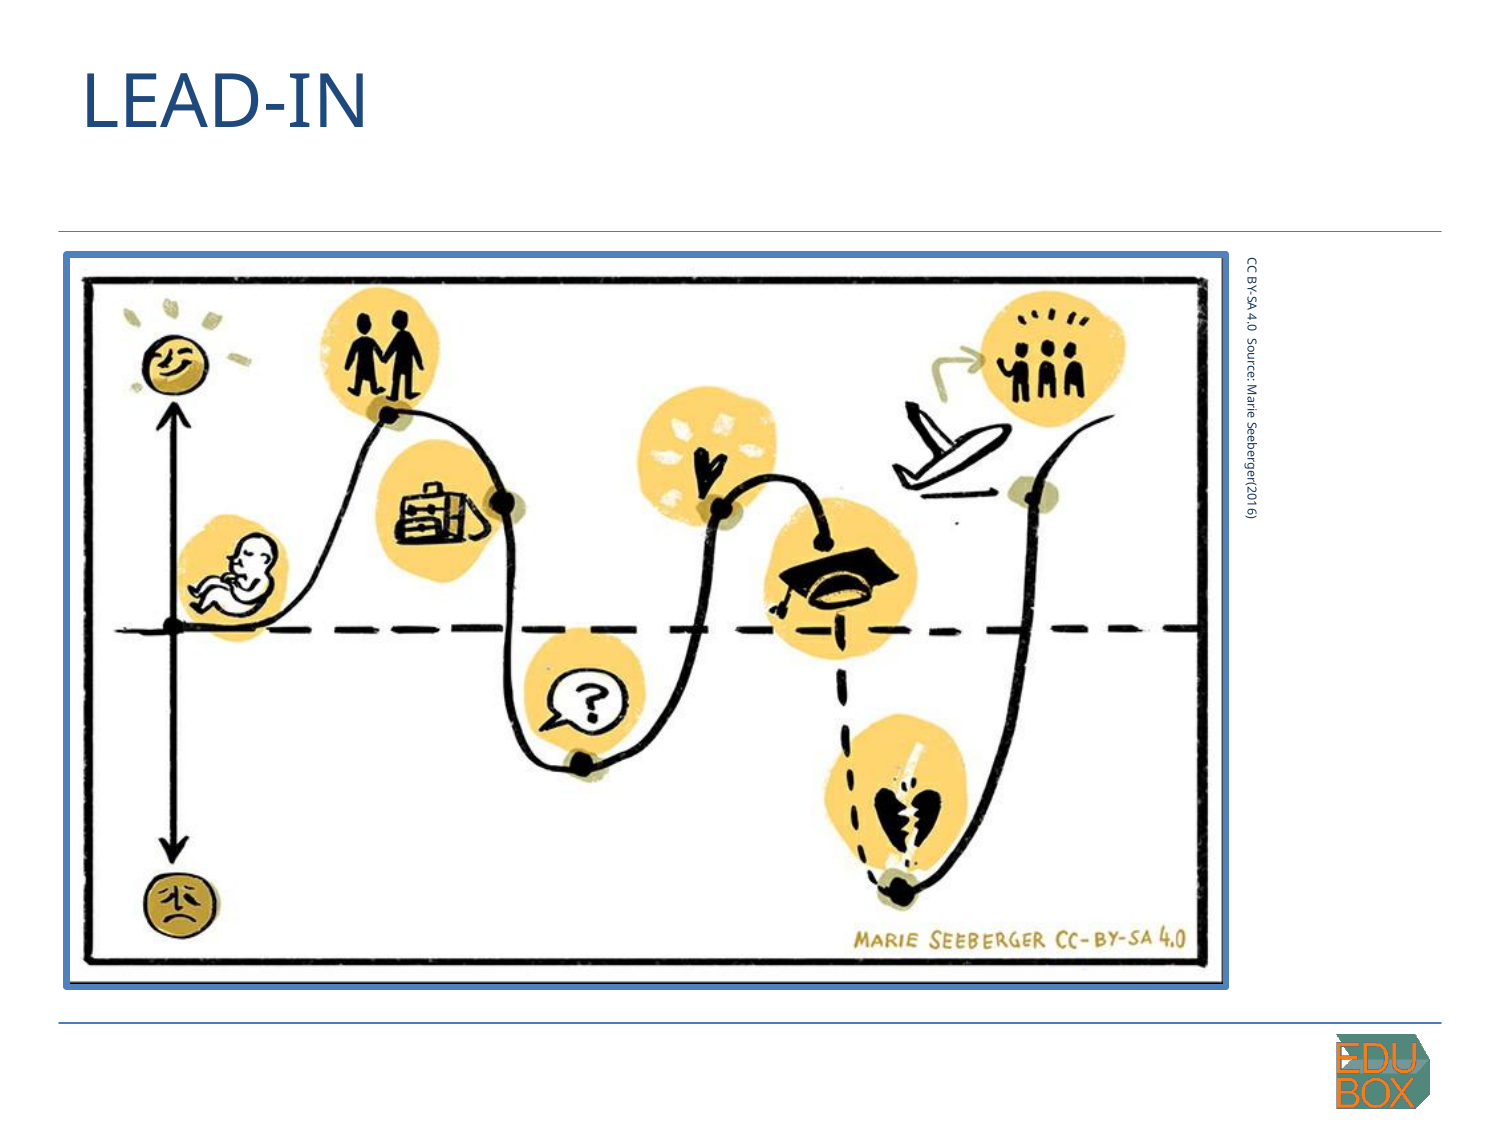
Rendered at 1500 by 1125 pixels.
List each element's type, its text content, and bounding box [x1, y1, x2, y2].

picture [69, 257, 1224, 984]
title LEAD-IN [64, 42, 1040, 153]
picture [1328, 1028, 1437, 1114]
text_box CC BY-SA 4.0 Source: Marie Seeberger(2016) [1235, 242, 1268, 703]
